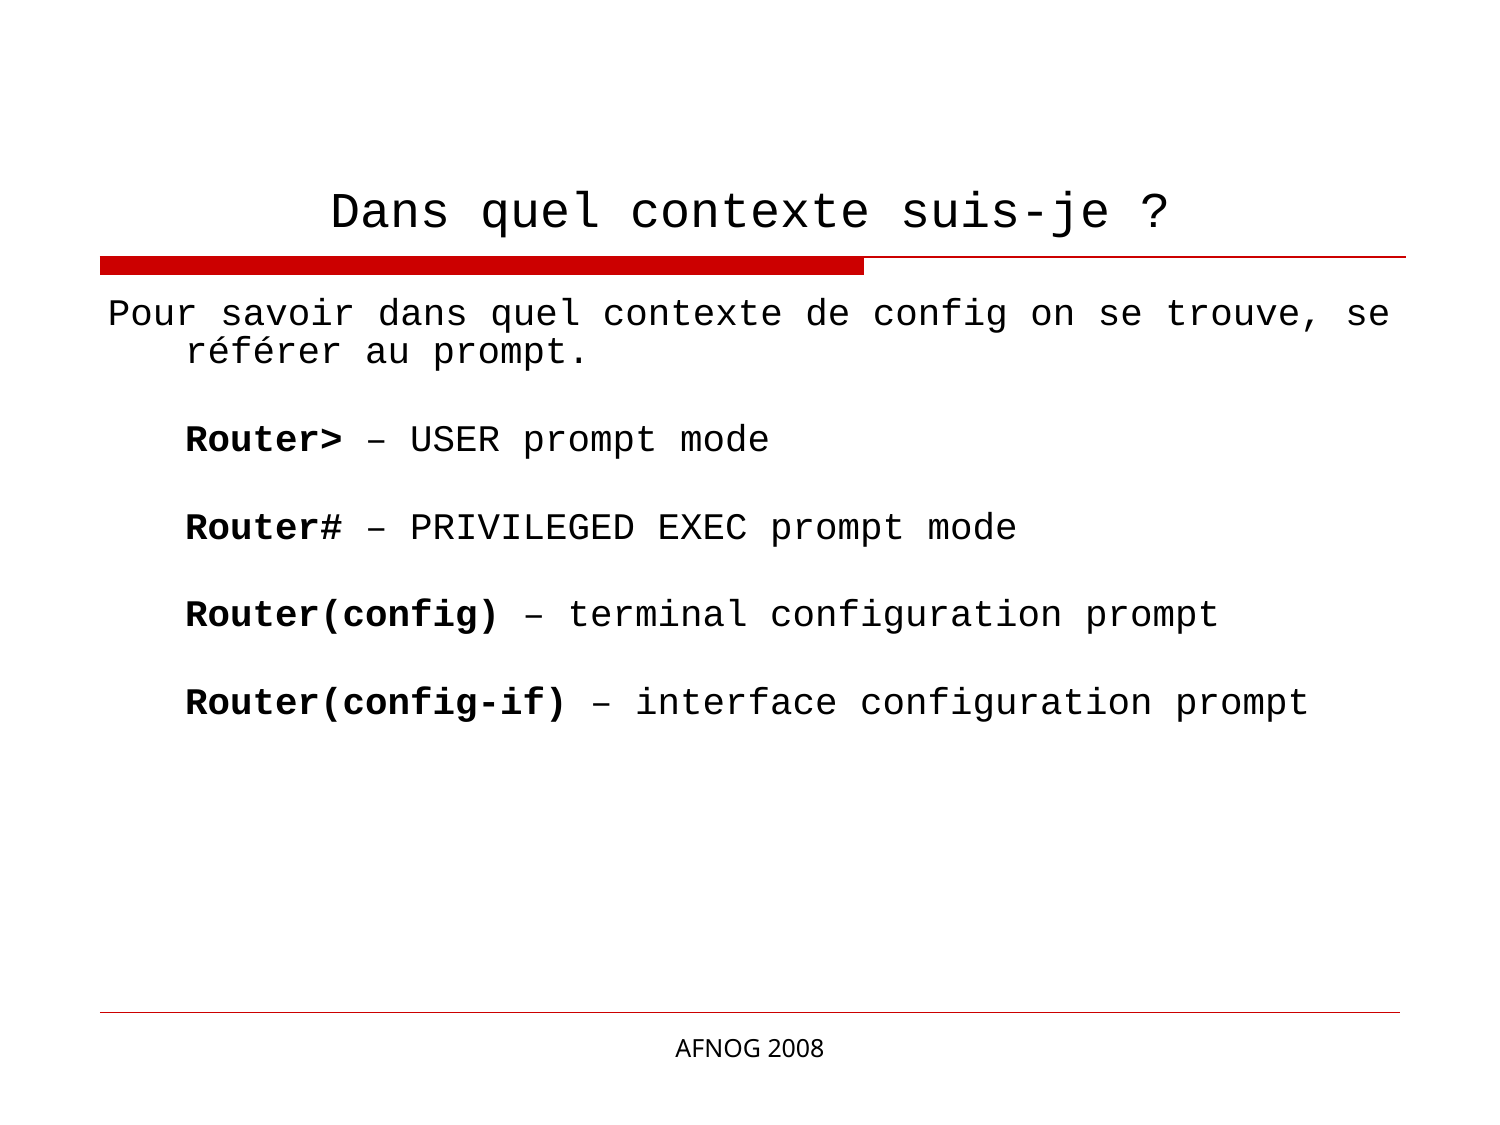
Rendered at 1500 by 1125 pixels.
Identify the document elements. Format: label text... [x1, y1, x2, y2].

list Pour savoir dans quel contexte de config on se trouve, se référer au prompt. Router> – USER prompt mode Router# – PRIVILEGED EXEC prompt mode Router(config) – terminal configuration prompt Router(config-if) – interface configuration prompt [92, 287, 1406, 988]
title Dans quel contexte suis-je ? [94, 49, 1407, 250]
text_box AFNOG 2008 [512, 1024, 988, 1103]
